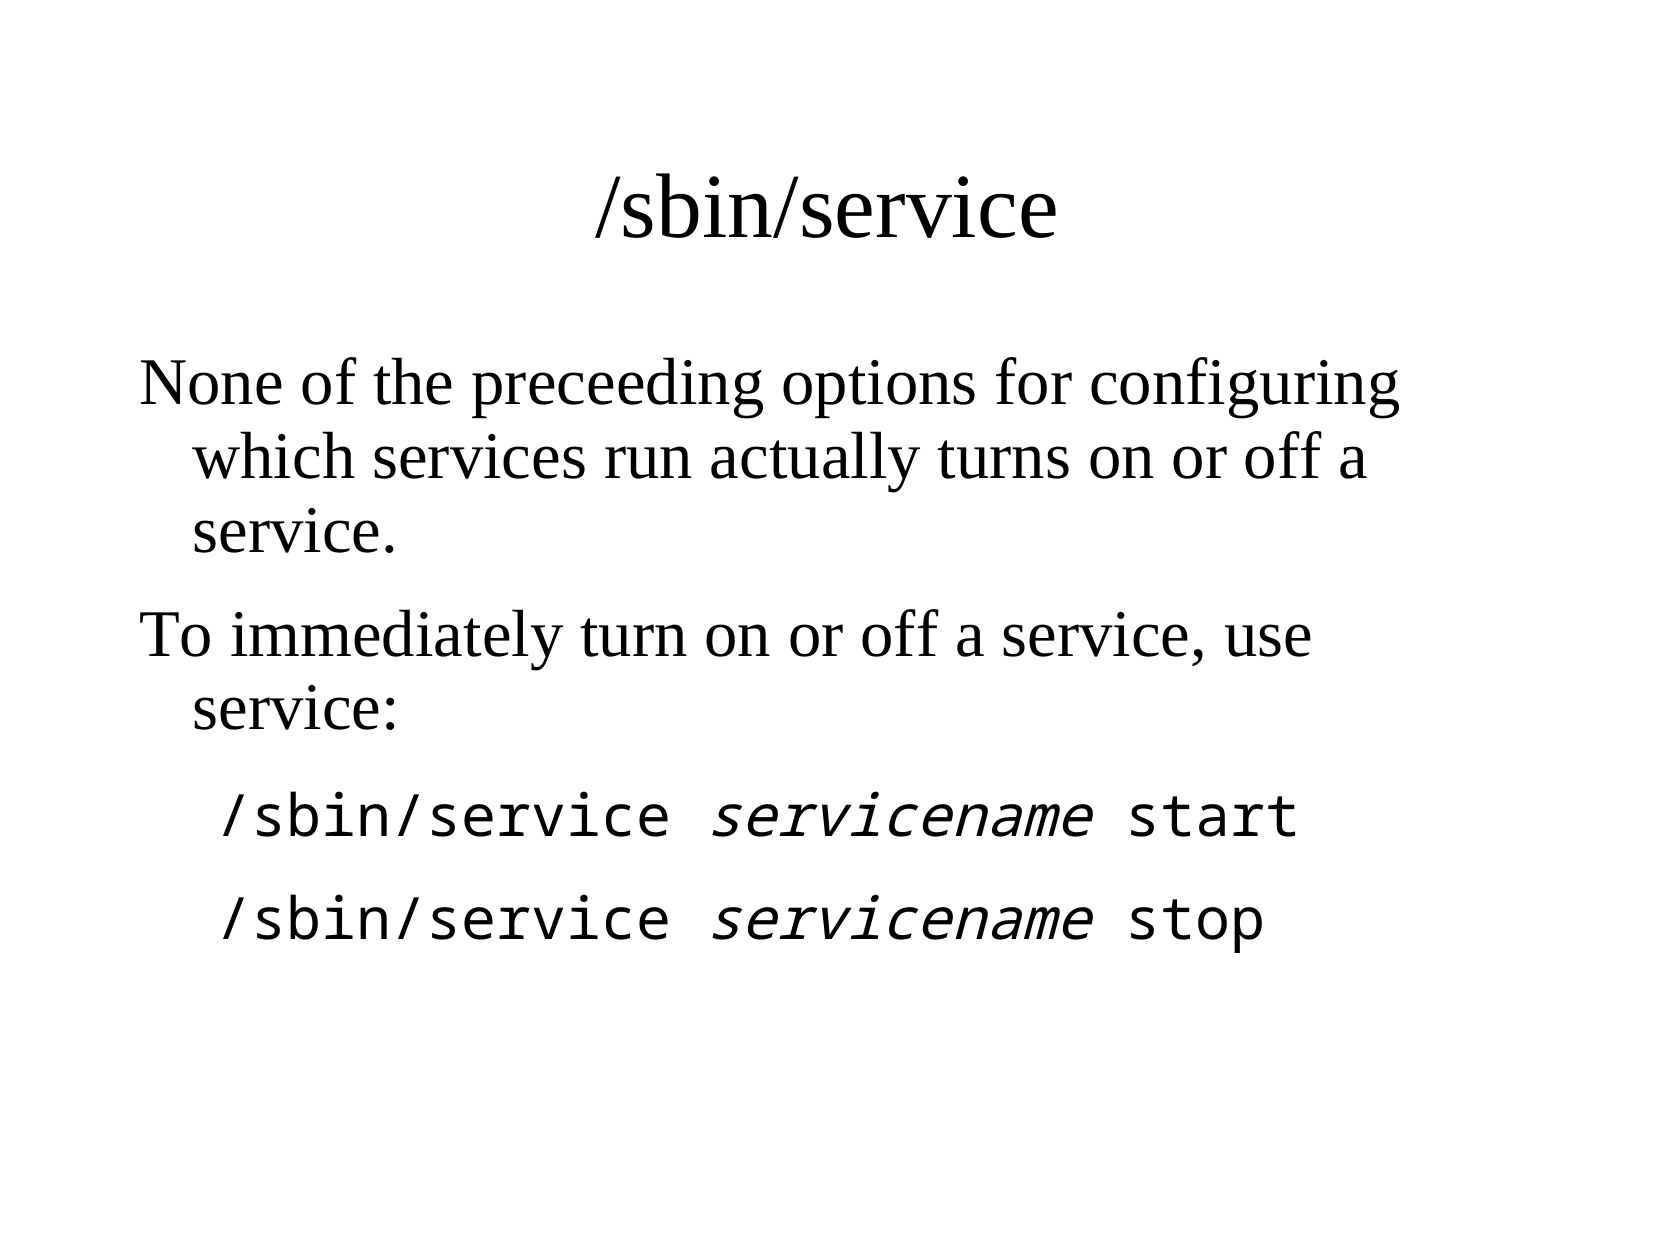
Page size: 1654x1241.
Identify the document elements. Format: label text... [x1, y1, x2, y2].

list None of the preceeding options for configuring which services run actually turns on or off a service. To immediately turn on or off a service, use service: /sbin/service servicename start /sbin/service servicename stop [121, 344, 1534, 1127]
title /sbin/service [121, 102, 1534, 311]
